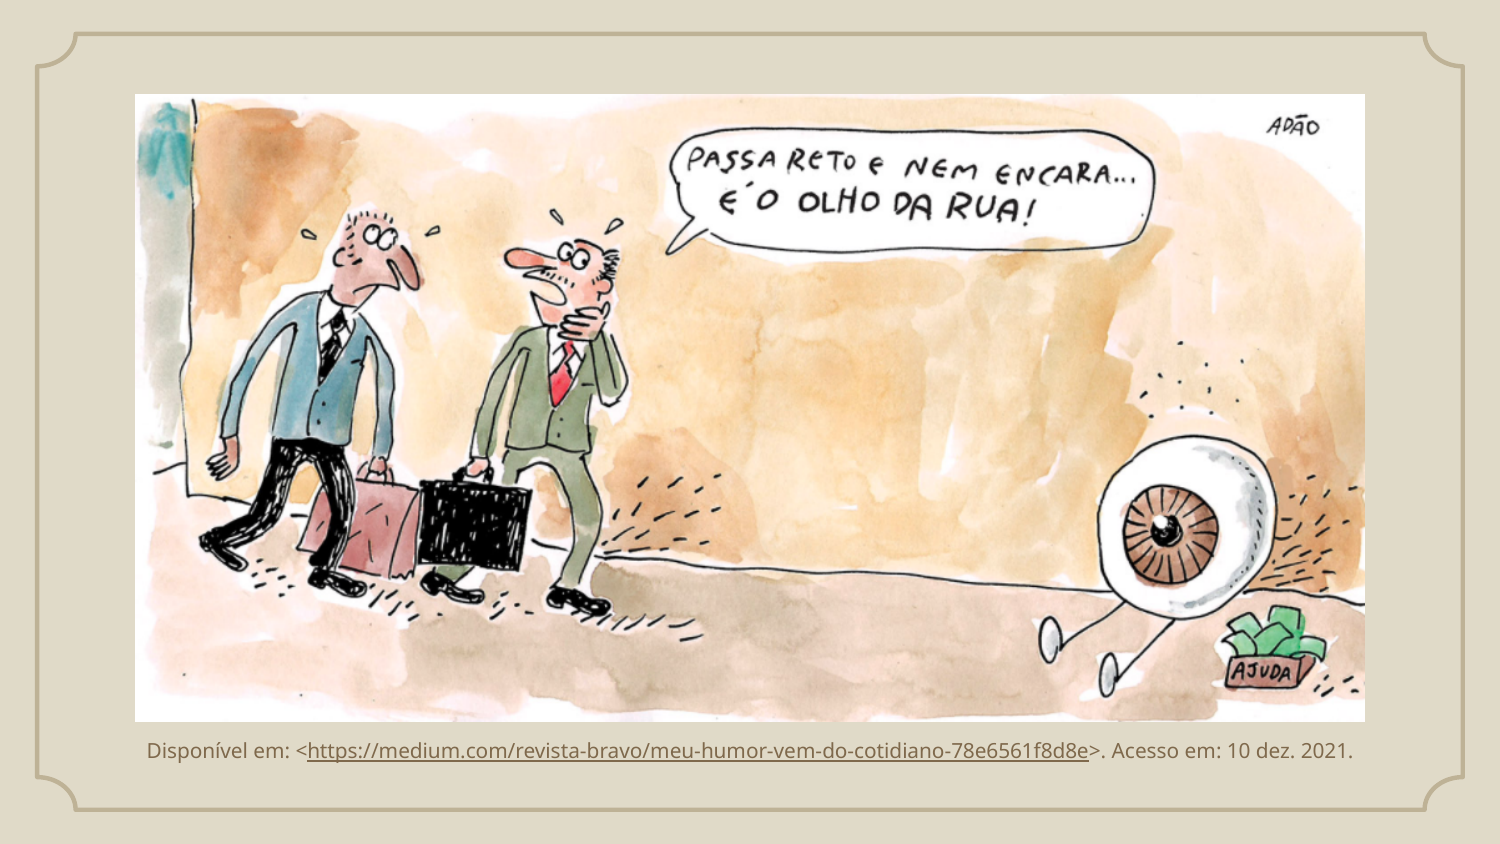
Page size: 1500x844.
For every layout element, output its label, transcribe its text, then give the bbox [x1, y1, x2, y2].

picture [135, 94, 1365, 722]
list Disponível em: <https://medium.com/revista-bravo/meu-humor-vem-do-cotidiano-78e6561f8d8e>. Acesso em: 10 dez. 2021. [117, 721, 1383, 782]
